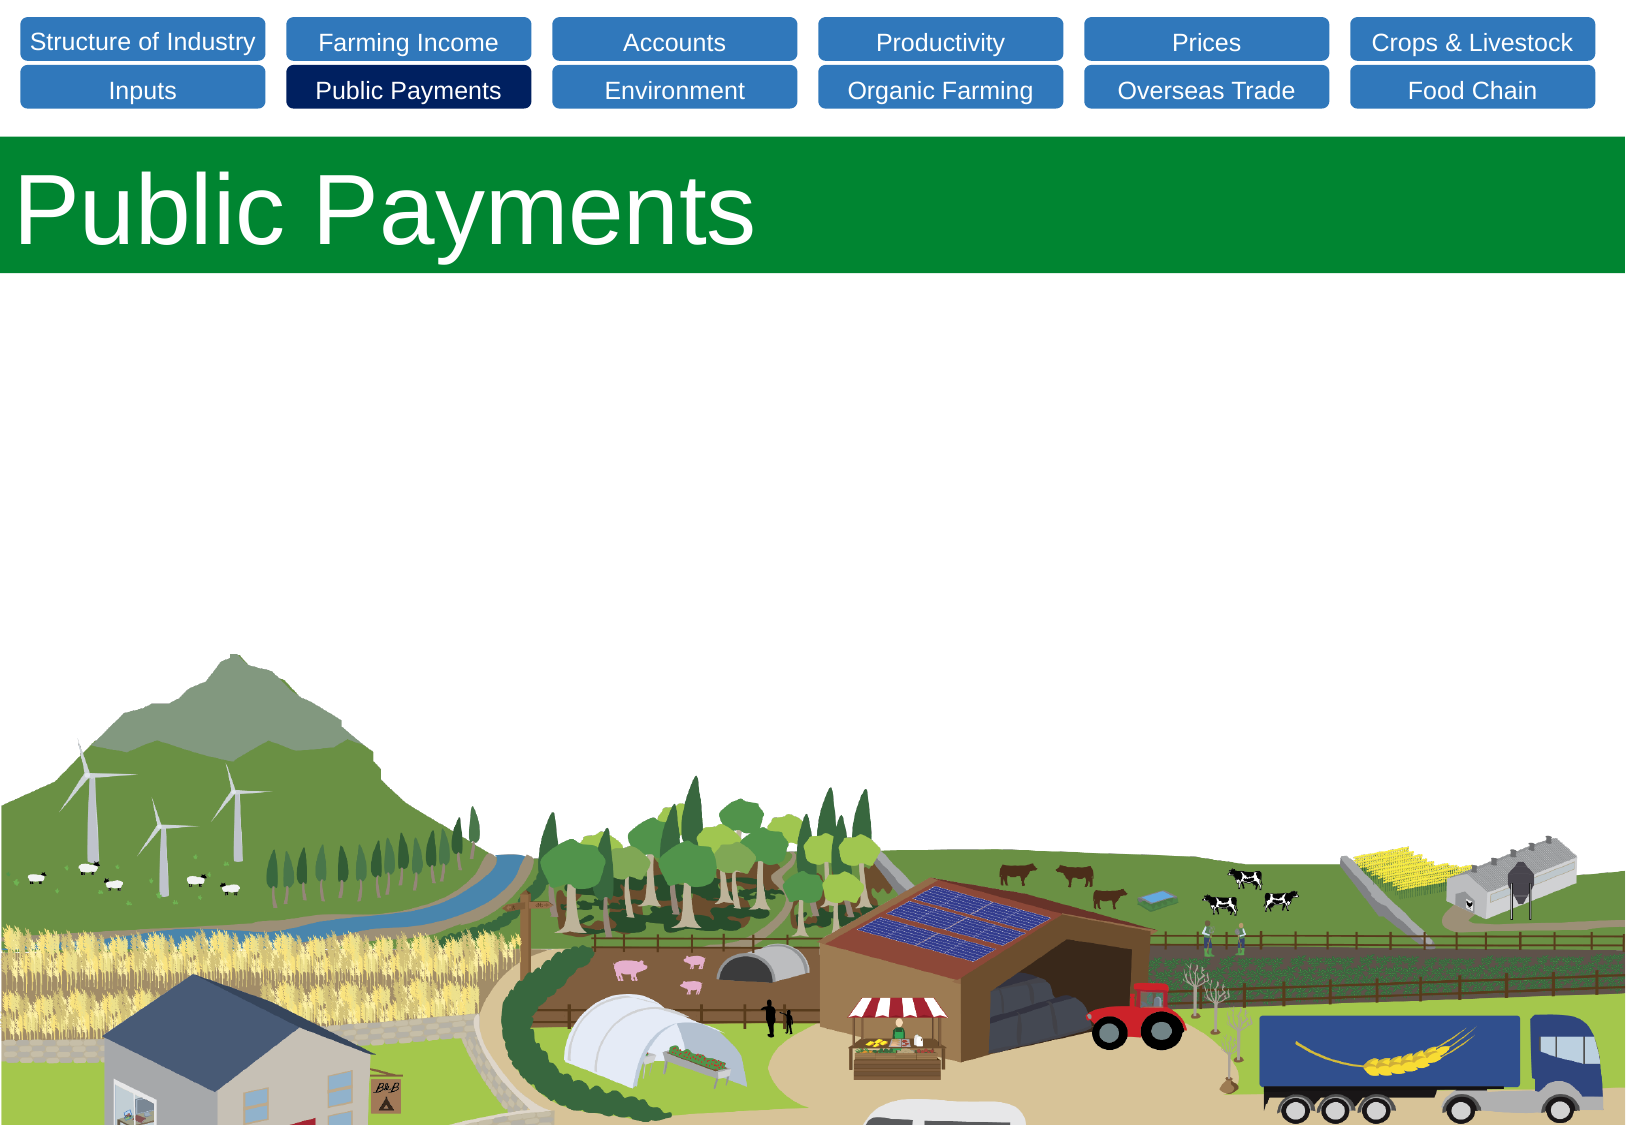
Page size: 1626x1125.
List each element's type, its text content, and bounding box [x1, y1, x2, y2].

text_box Productivity [818, 17, 1064, 61]
text_box Crops & Livestock [1350, 17, 1596, 61]
text_box Overseas Trade [1084, 64, 1330, 109]
text_box Environment [552, 64, 798, 109]
text_box Prices [1084, 17, 1330, 61]
text_box Structure of Industry [20, 17, 266, 61]
text_box Organic Farming [818, 64, 1064, 109]
picture [0, 654, 1625, 1125]
text_box Public Payments [0, 136, 1625, 274]
text_box Farming Income [286, 17, 532, 61]
text_box Food Chain [1350, 64, 1596, 109]
text_box Inputs [20, 64, 266, 109]
text_box Accounts [552, 17, 798, 61]
text_box Public Payments [286, 64, 532, 109]
